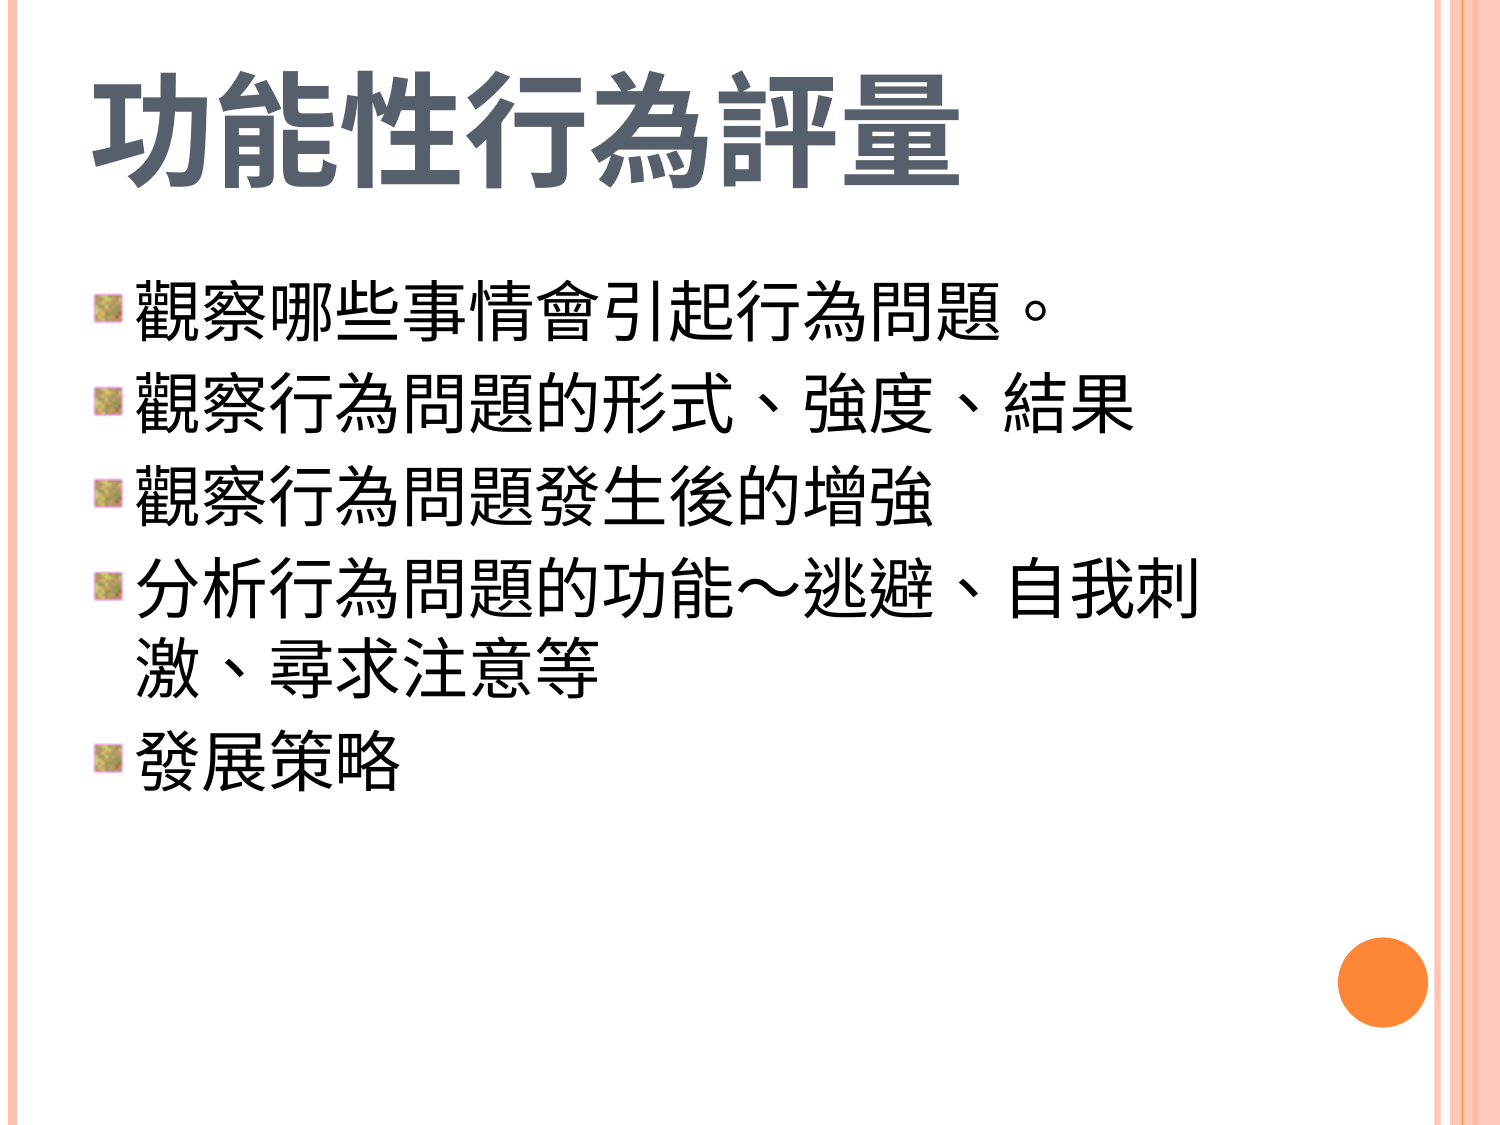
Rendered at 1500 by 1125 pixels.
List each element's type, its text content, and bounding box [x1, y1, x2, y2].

title 功能性行為評量 [75, 45, 1300, 233]
list 觀察哪些事情會引起行為問題。 觀察行為問題的形式、強度、結果 觀察行為問題發生後的增強 分析行為問題的功能～逃避、自我刺激、尋求注意等 發展策略 [75, 262, 1300, 1062]
